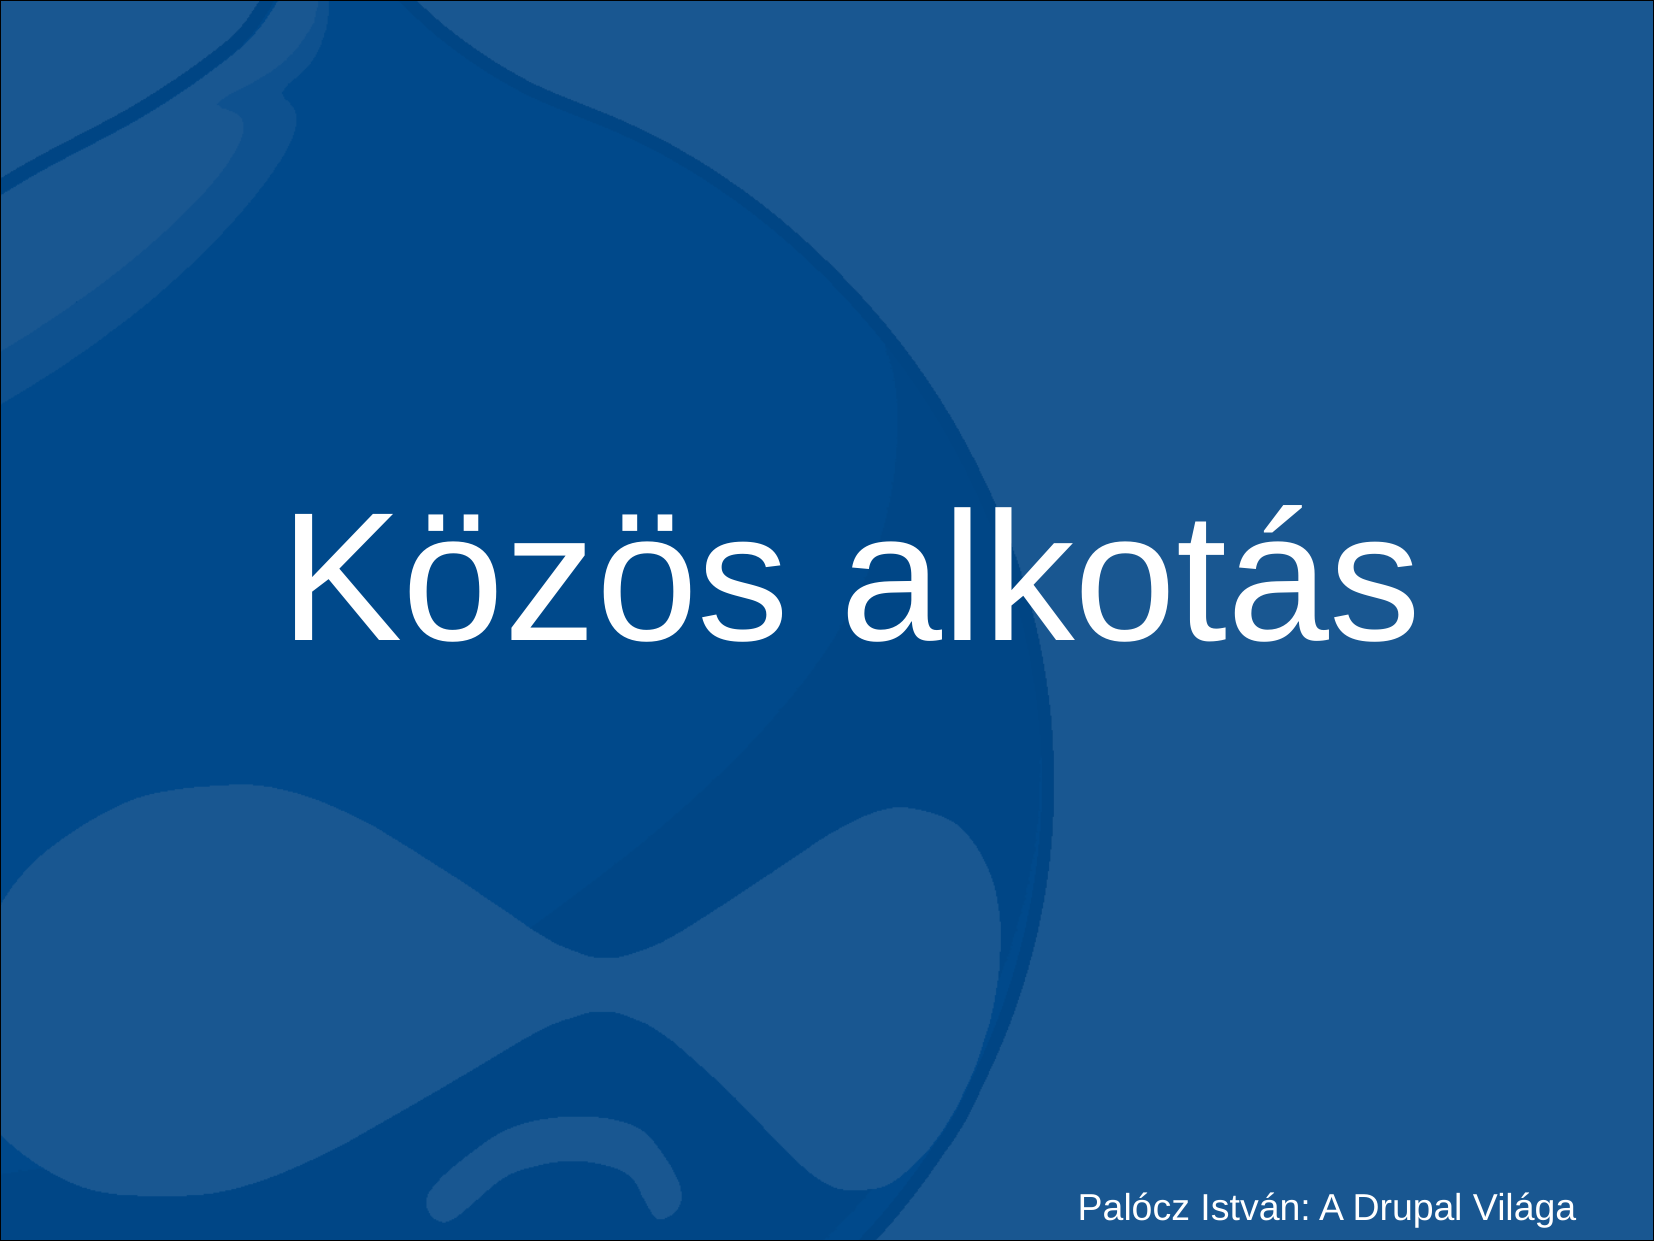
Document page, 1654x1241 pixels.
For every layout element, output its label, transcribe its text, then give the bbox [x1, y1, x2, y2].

text_box Közös alkotás [265, 466, 1447, 709]
